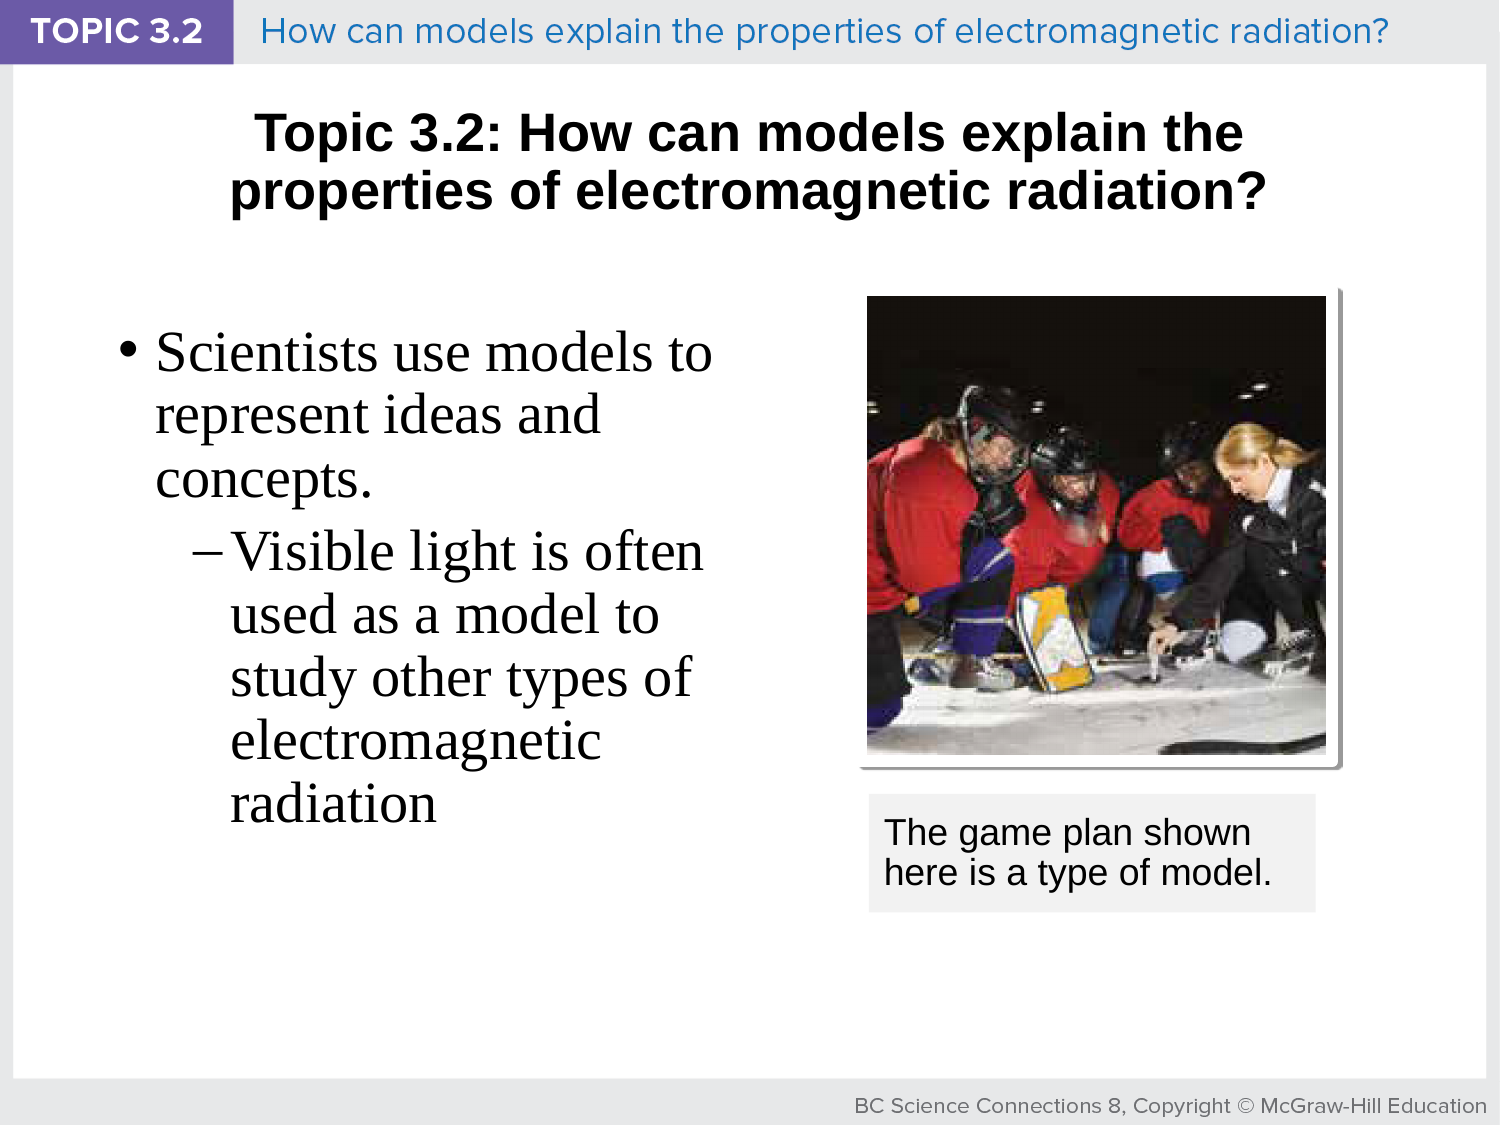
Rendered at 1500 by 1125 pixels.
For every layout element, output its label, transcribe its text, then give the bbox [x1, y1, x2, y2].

picture [0, 0, 1500, 1082]
list Scientists use models to represent ideas and concepts. Visible light is often used as a model to study other types of electromagnetic radiation [103, 313, 757, 1014]
list The game plan shown here is a type of model. [868, 793, 1316, 913]
title Topic 3.2: How can models explain the properties of electromagnetic radiation? [103, 76, 1397, 249]
